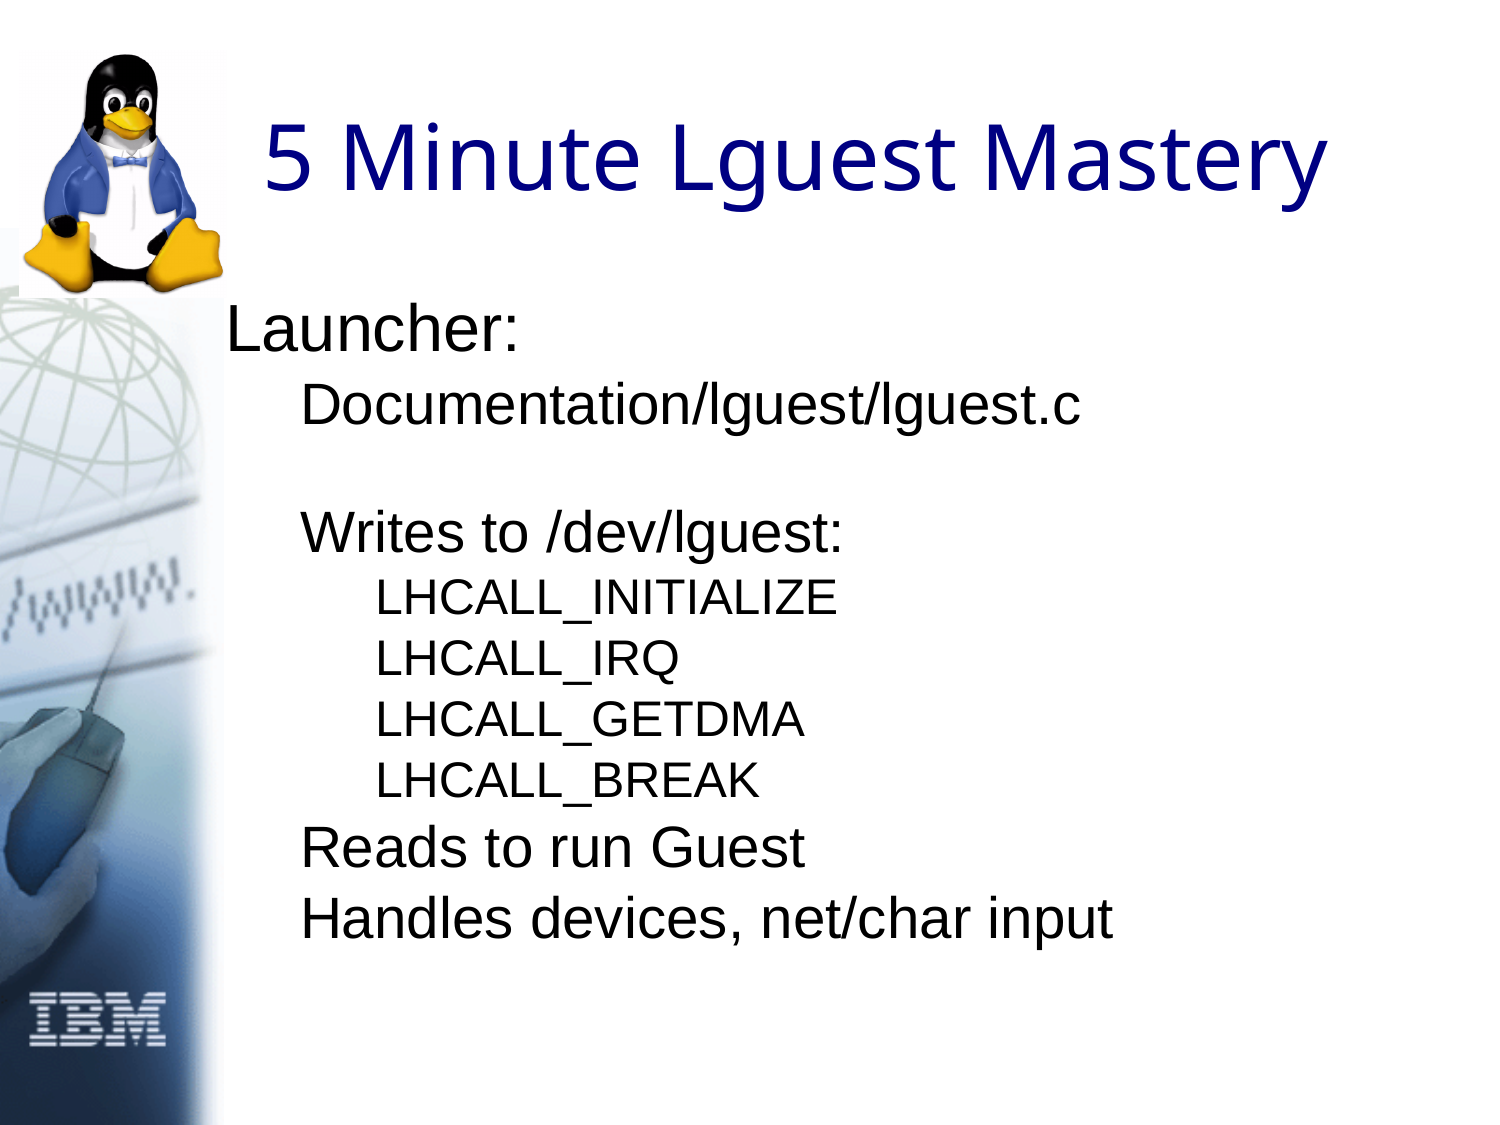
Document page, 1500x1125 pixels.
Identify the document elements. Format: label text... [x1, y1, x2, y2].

title 5 Minute Lguest Mastery [262, 37, 1413, 273]
list Launcher: Documentation/lguest/lguest.c Writes to /dev/lguest: LHCALL_INITIALIZE LHCALL_IRQ LHCALL_GETDMA LHCALL_BREAK Reads to run Guest Handles devices, net/char input [225, 299, 1463, 991]
